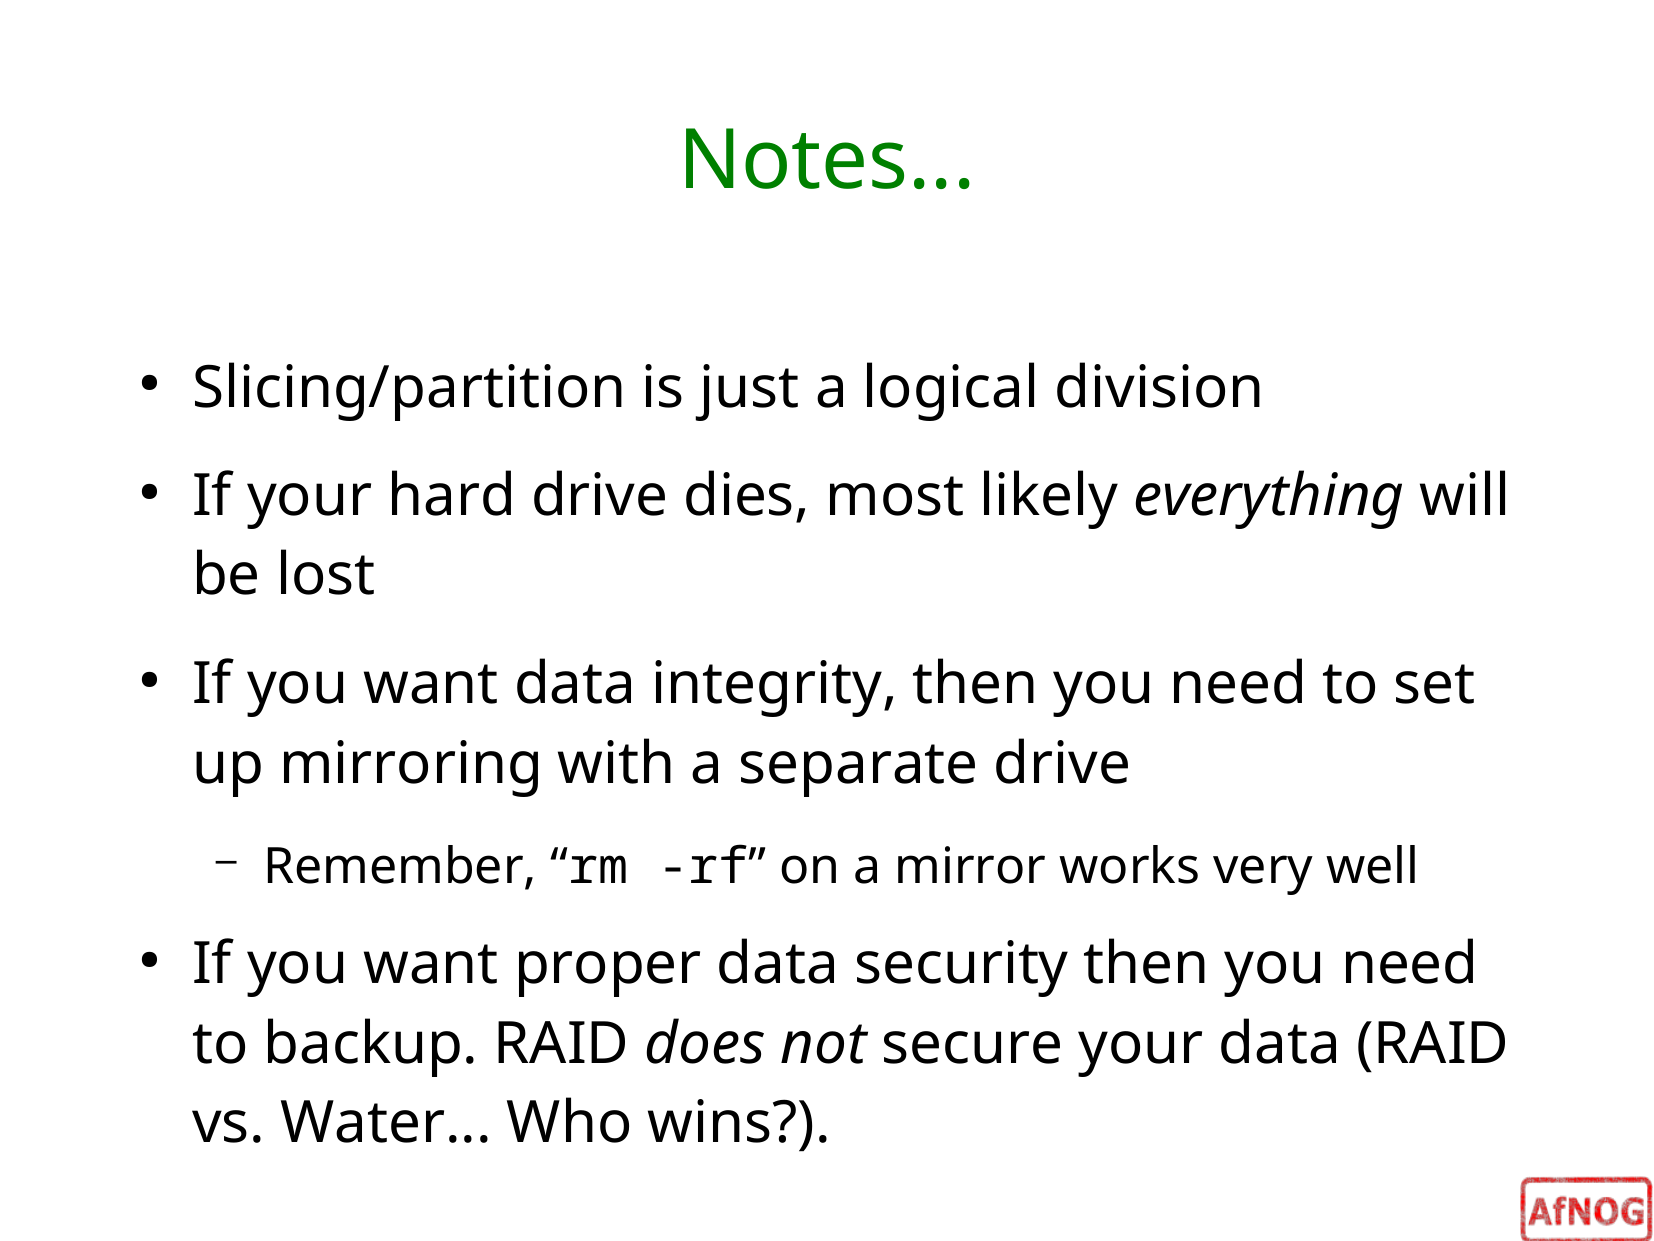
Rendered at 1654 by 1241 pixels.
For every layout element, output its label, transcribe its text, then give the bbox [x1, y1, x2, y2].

picture [1519, 1175, 1654, 1241]
list Slicing/partition is just a logical division If your hard drive dies, most likely everything will be lost If you want data integrity, then you need to set up mirroring with a separate drive Remember, “rm -rf” on a mirror works very well If you want proper data security then you need to backup. RAID does not secure your data (RAID vs. Water... Who wins?). [121, 344, 1533, 1127]
title Notes... [121, 73, 1533, 241]
